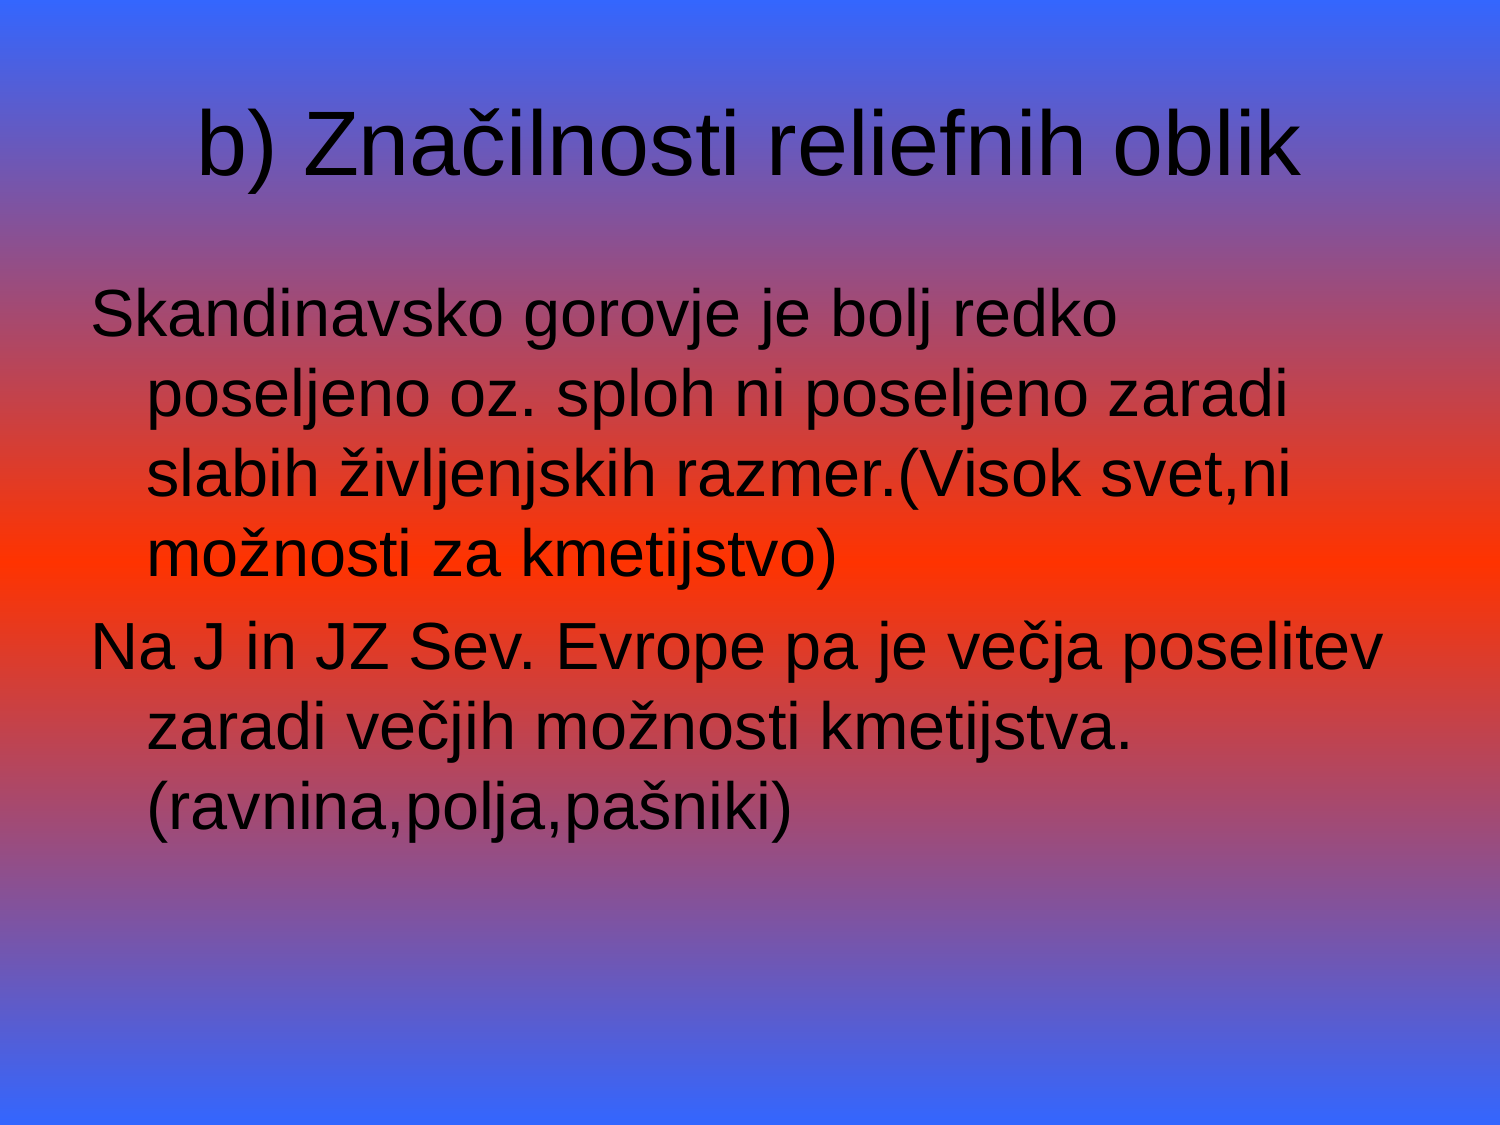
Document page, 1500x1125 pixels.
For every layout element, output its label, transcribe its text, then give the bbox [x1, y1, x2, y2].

list Skandinavsko gorovje je bolj redko poseljeno oz. sploh ni poseljeno zaradi slabih življenjskih razmer.(Visok svet,ni možnosti za kmetijstvo) Na J in JZ Sev. Evrope pa je večja poselitev zaradi večjih možnosti kmetijstva.(ravnina,polja,pašniki) [75, 262, 1425, 1005]
title b) Značilnosti reliefnih oblik [75, 45, 1425, 233]
